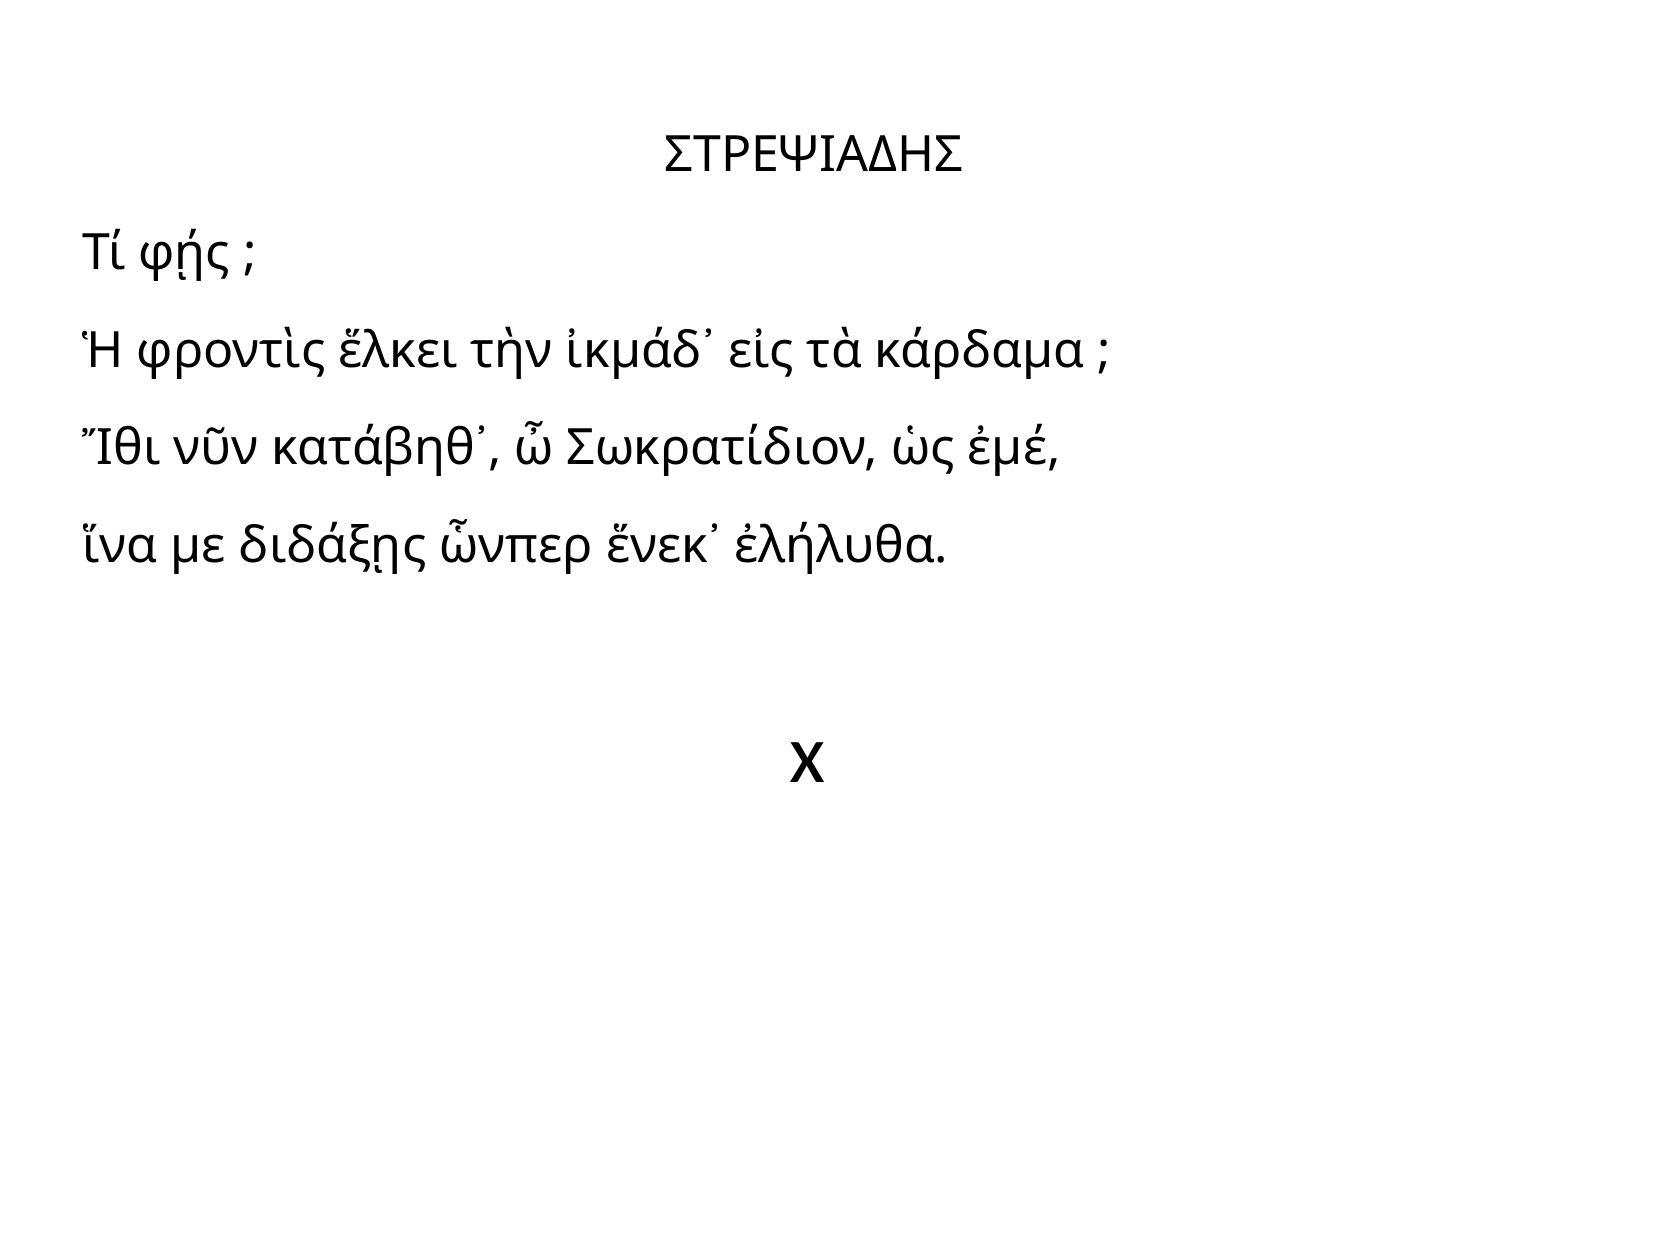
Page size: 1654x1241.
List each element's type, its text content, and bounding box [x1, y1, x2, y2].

list ΣΤΡΕΨΙΑΔΗΣ Τί φῄς ; Ἡ φροντὶς ἕλκει τὴν ἰκμάδ᾿ εἰς τὰ κάρδαμα ; Ἴθι νῦν κατάβηθ᾿, ὦ Σωκρατίδιον, ὡς ἐμέ, ἵνα με διδάξῃς ὧνπερ ἕνεκ᾿ ἐλήλυθα. x [82, 118, 1571, 1222]
